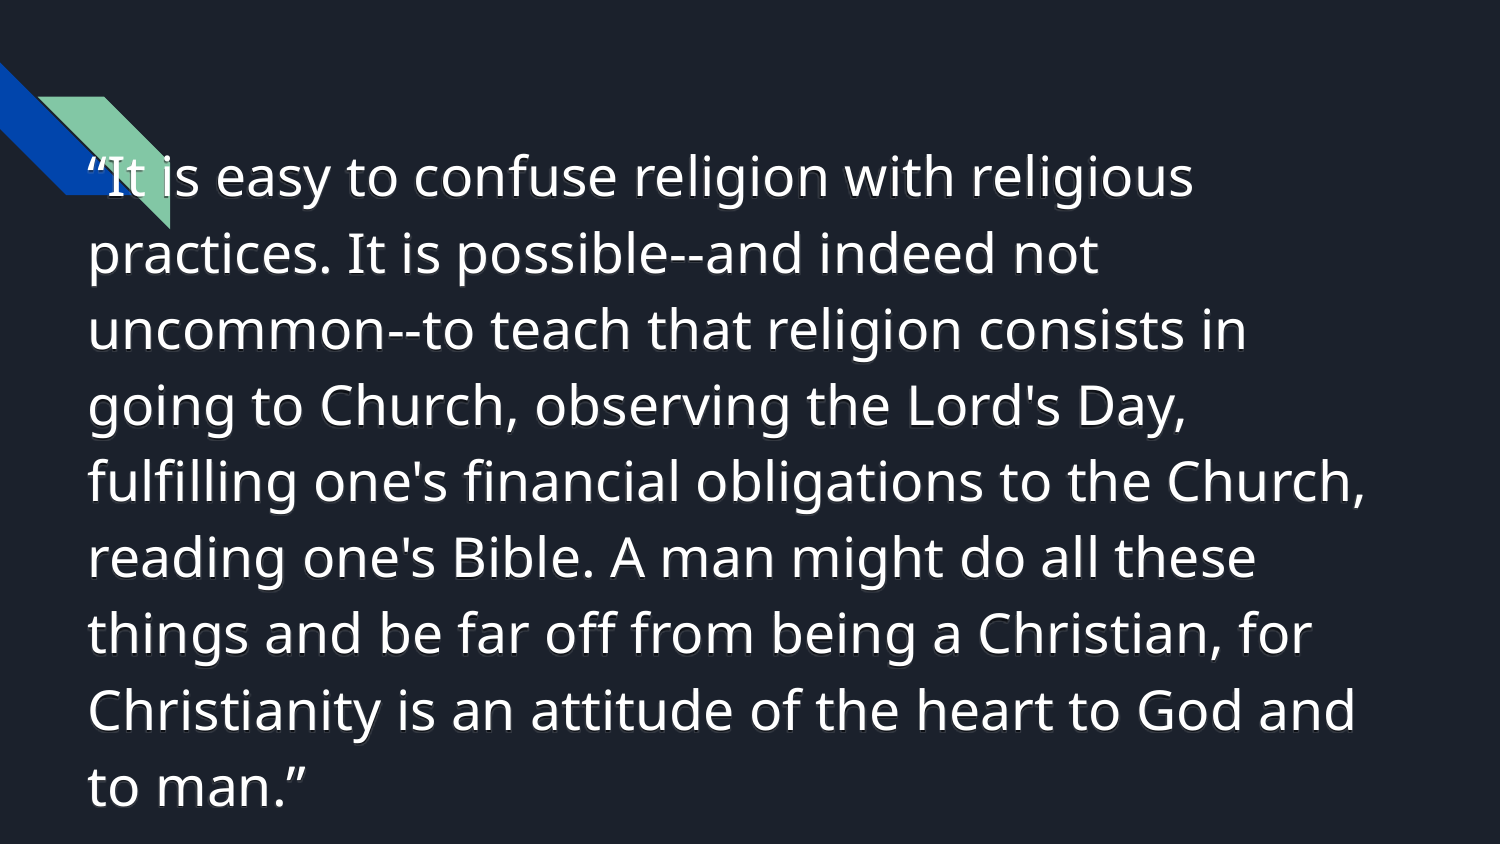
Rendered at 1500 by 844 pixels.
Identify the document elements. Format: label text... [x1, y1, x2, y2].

list “It is easy to confuse religion with religious practices. It is possible--and indeed not uncommon--to teach that religion consists in going to Church, observing the Lord's Day, fulfilling one's financial obligations to the Church, reading one's Bible. A man might do all these things and be far off from being a Christian, for Christianity is an attitude of the heart to God and to man.” [72, 116, 1428, 727]
